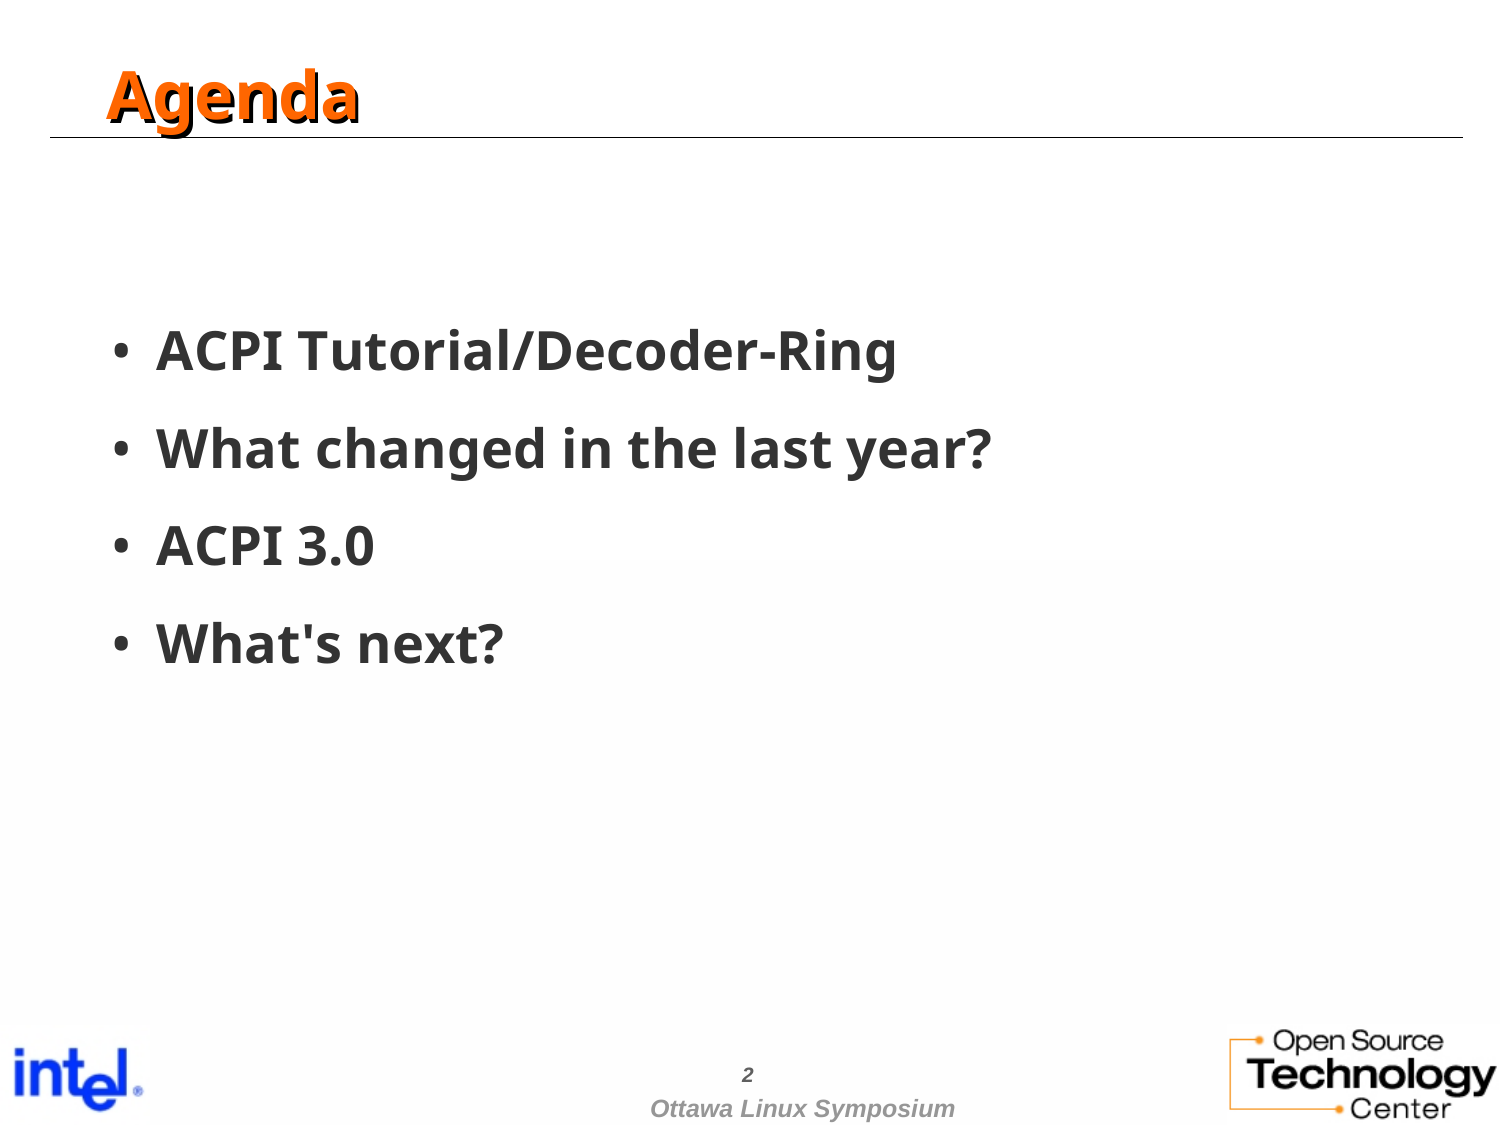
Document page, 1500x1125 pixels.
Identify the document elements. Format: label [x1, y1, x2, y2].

picture [0, 1025, 150, 1125]
picture [1227, 1024, 1500, 1125]
